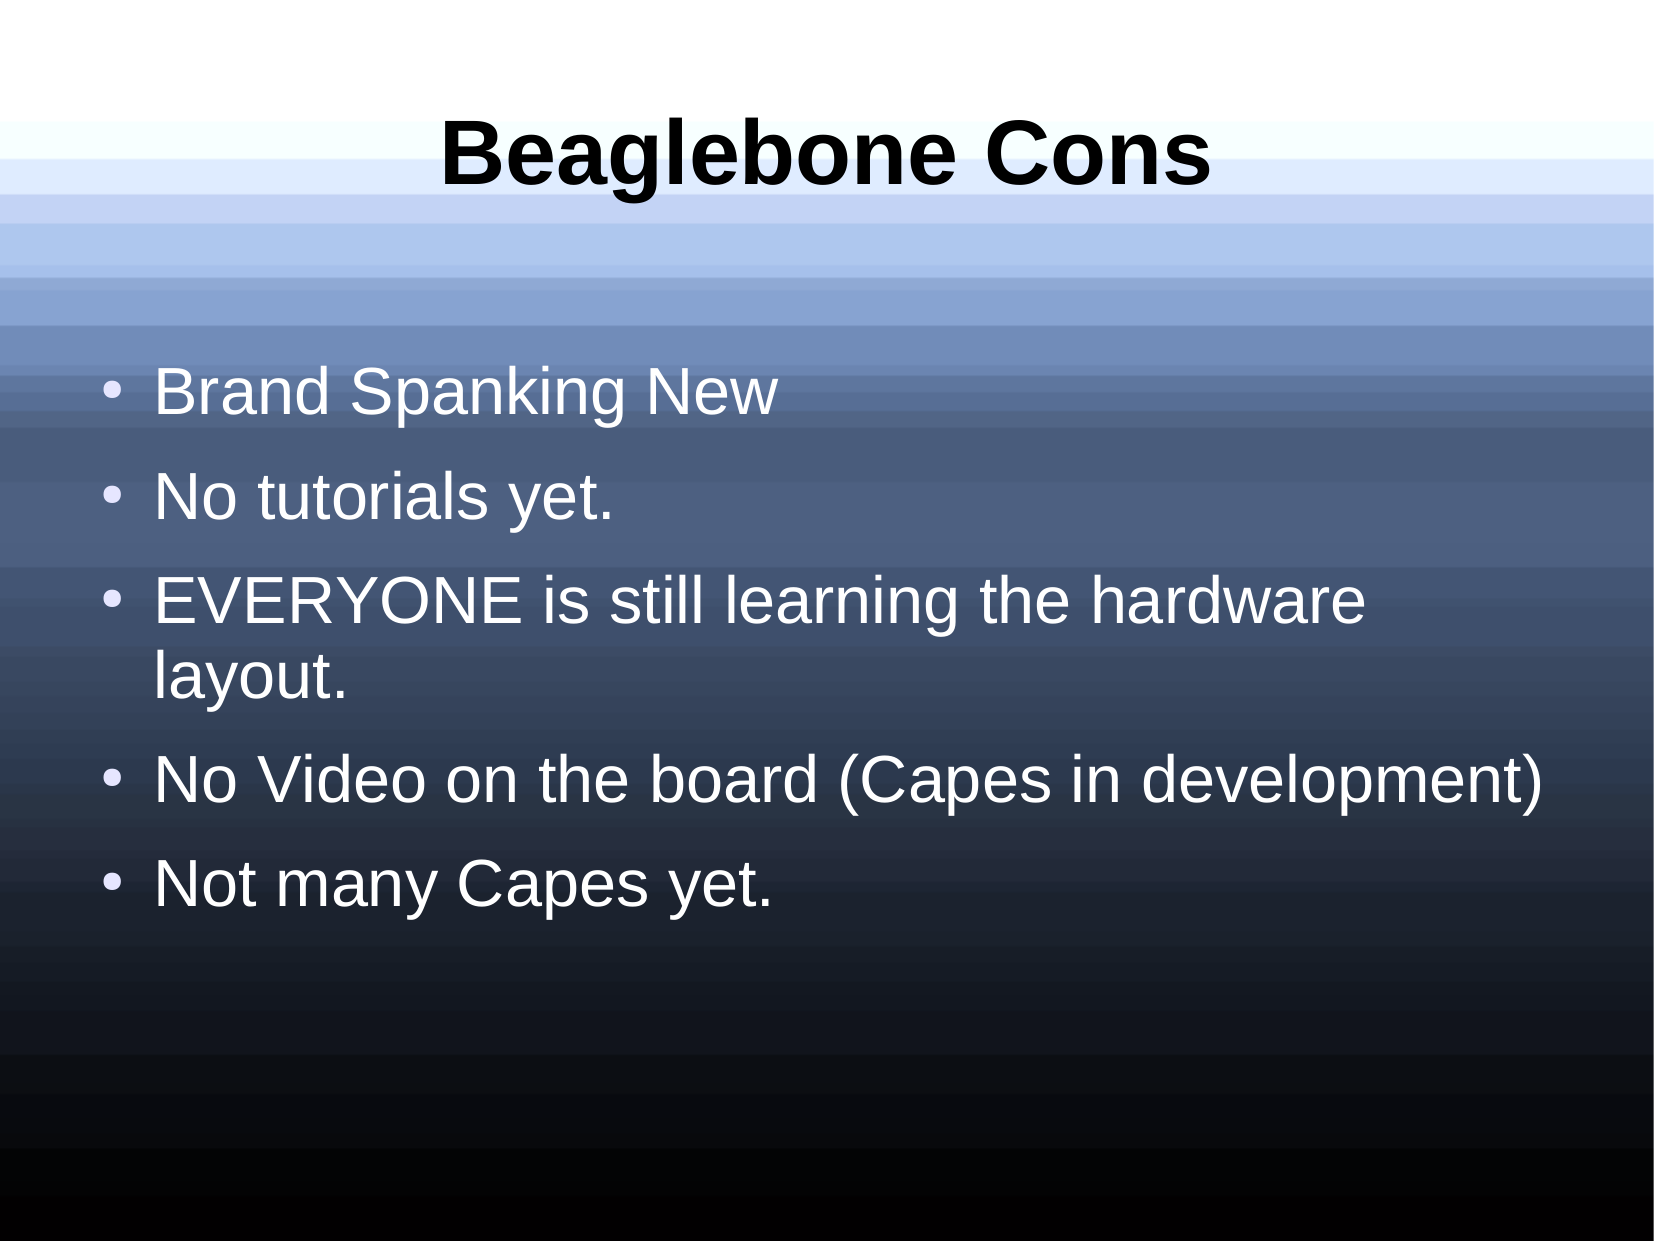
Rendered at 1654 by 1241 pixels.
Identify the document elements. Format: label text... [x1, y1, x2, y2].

title Beaglebone Cons [82, 49, 1571, 257]
picture [0, 0, 1654, 1241]
list Brand Spanking New No tutorials yet. EVERYONE is still learning the hardware layout. No Video on the board (Capes in development) Not many Capes yet. [82, 354, 1571, 1109]
